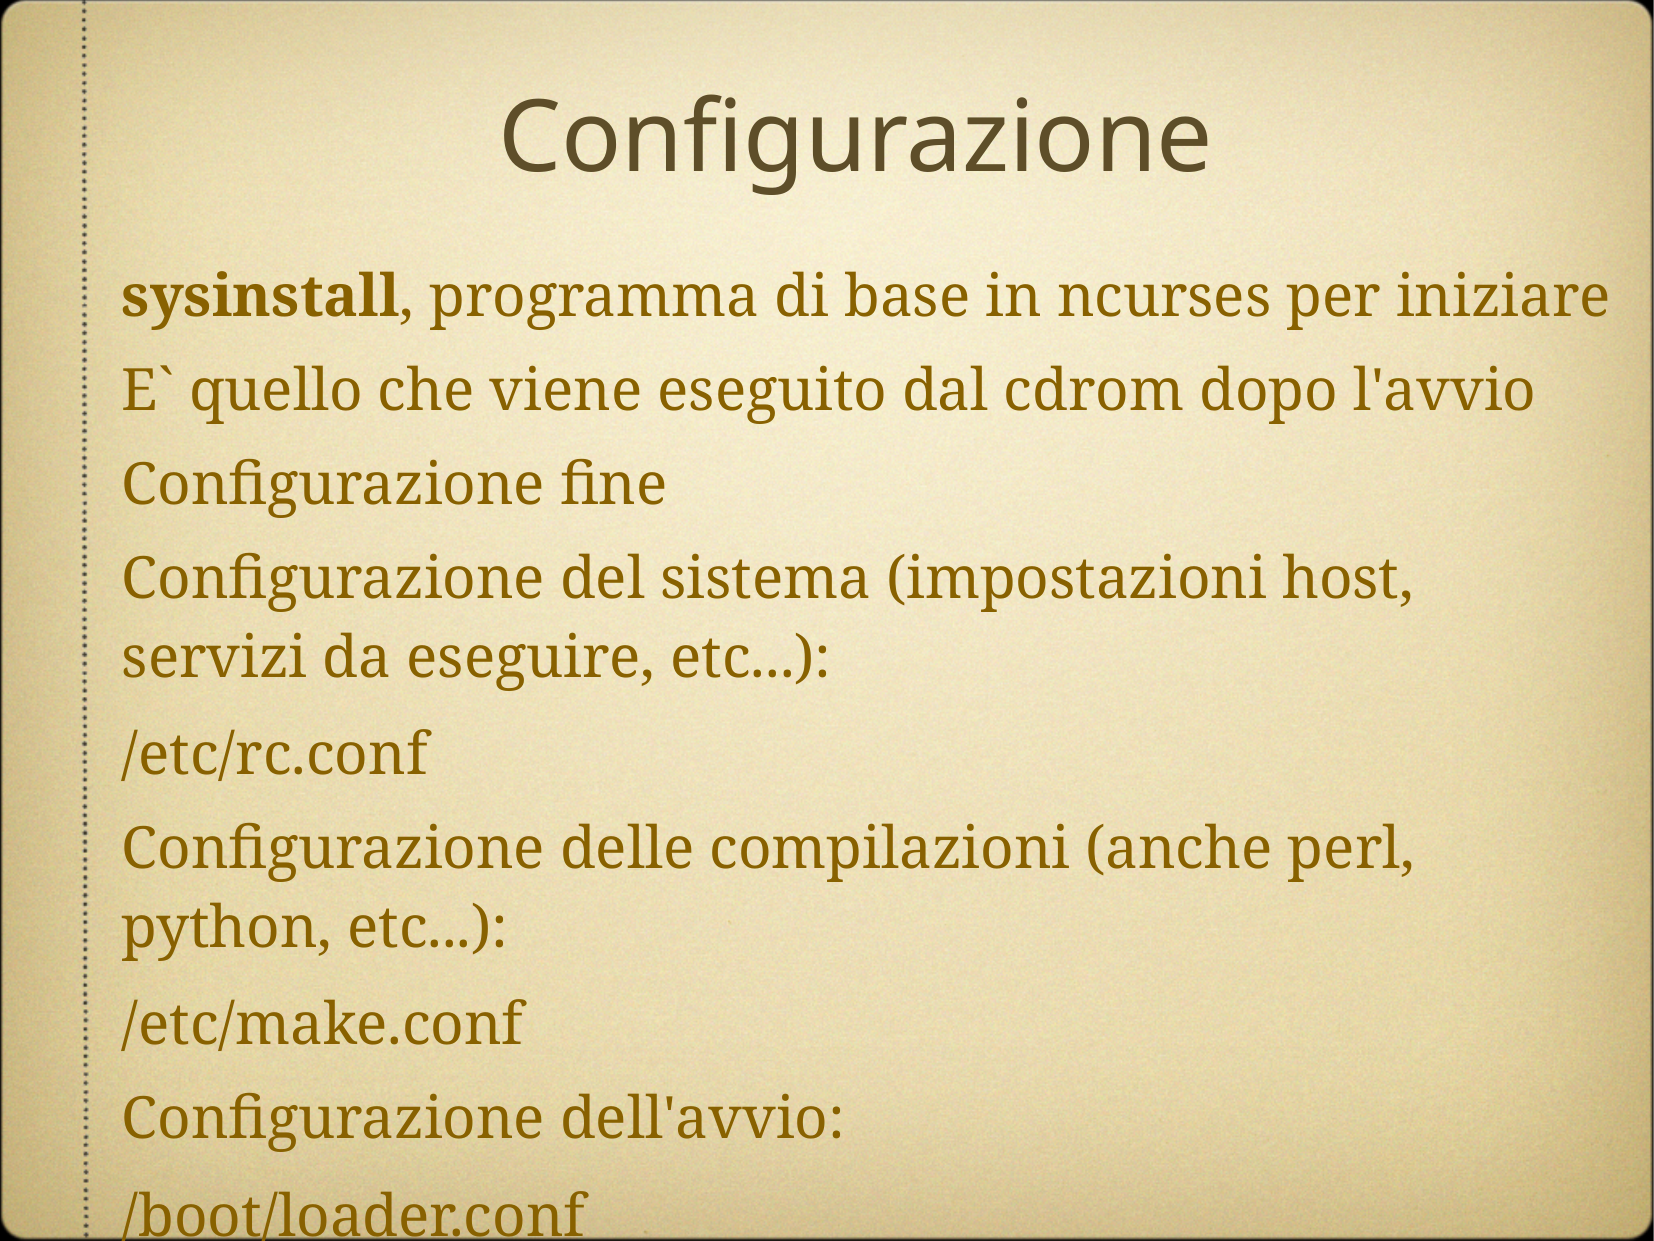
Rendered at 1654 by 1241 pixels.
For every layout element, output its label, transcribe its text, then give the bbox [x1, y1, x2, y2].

title Configurazione [118, 0, 1595, 265]
picture [0, 0, 1654, 1241]
list sysinstall, programma di base in ncurses per iniziare E` quello che viene eseguito dal cdrom dopo l'avvio Configurazione fine Configurazione del sistema (impostazioni host, servizi da eseguire, etc...): /etc/rc.conf Configurazione delle compilazioni (anche perl, python, etc...): /etc/make.conf Configurazione dell'avvio: /boot/loader.conf [121, 254, 1612, 1185]
